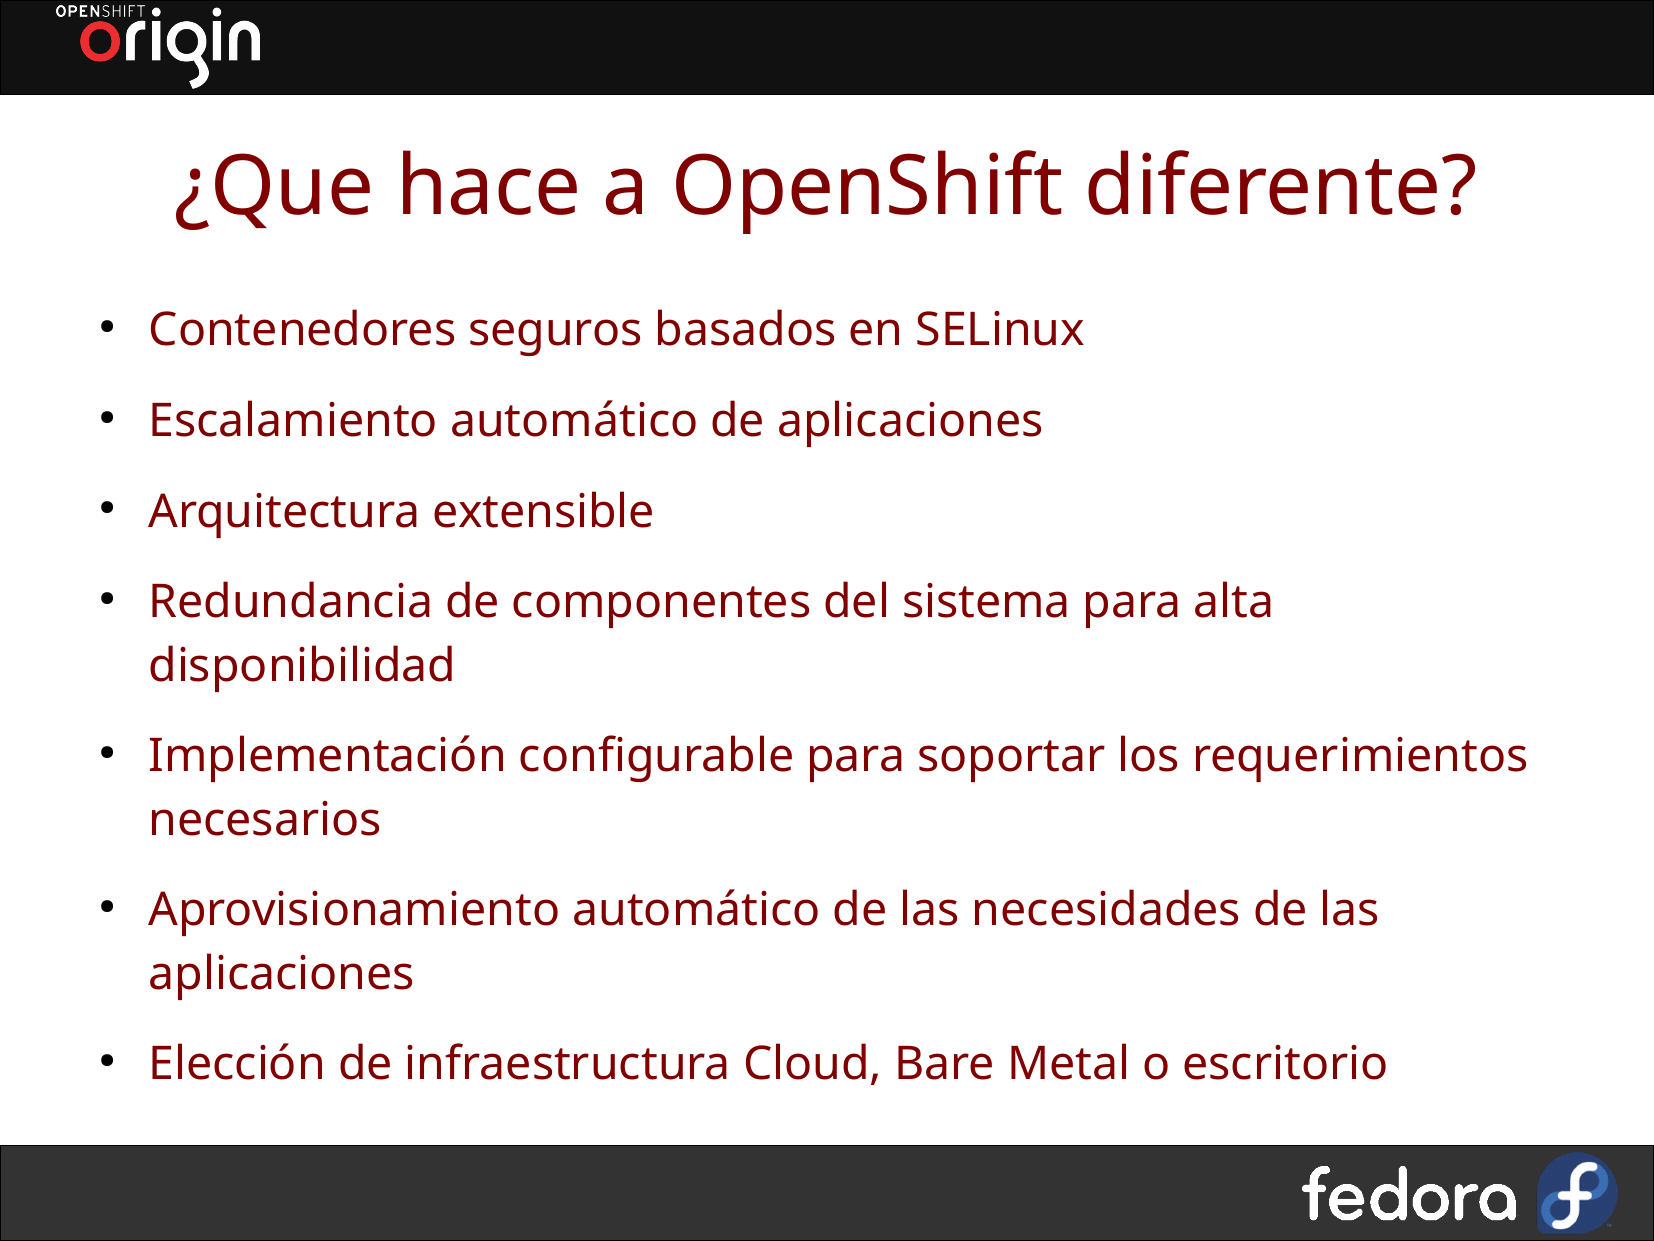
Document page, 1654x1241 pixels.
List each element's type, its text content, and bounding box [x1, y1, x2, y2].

list Contenedores seguros basados en SELinux Escalamiento automático de aplicaciones Arquitectura extensible Redundancia de componentes del sistema para alta disponibilidad Implementación configurable para soportar los requerimientos necesarios Aprovisionamiento automático de las necesidades de las aplicaciones Elección de infraestructura Cloud, Bare Metal o escritorio [82, 296, 1571, 1099]
picture [56, 5, 260, 89]
title ¿Que hace a OpenShift diferente? [82, 78, 1571, 287]
picture [1299, 1151, 1619, 1235]
